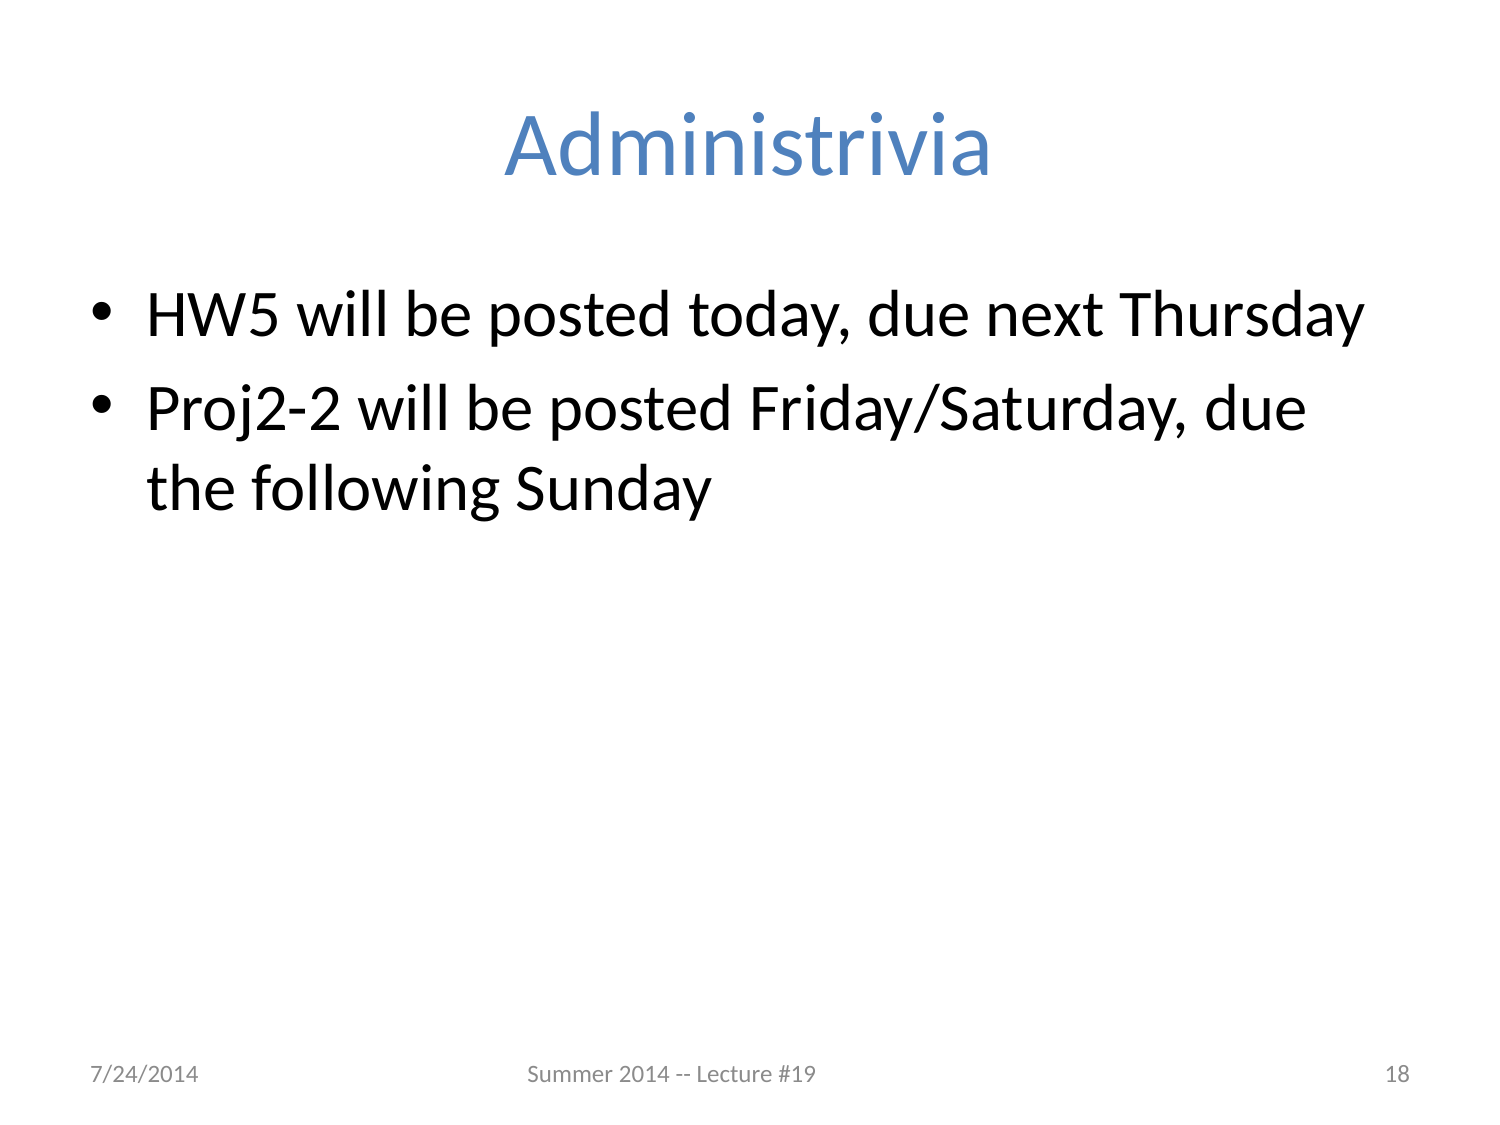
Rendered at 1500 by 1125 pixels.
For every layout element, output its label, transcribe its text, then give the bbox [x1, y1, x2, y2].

list HW5 will be posted today, due next Thursday Proj2-2 will be posted Friday/Saturday, due the following Sunday [75, 262, 1425, 1073]
footer Summer 2014 -- Lecture #19 [512, 1042, 988, 1103]
slide_number <number> [1074, 1042, 1425, 1103]
title Administrivia [75, 45, 1425, 233]
slide_number 7/24/2014 [75, 1042, 425, 1103]
